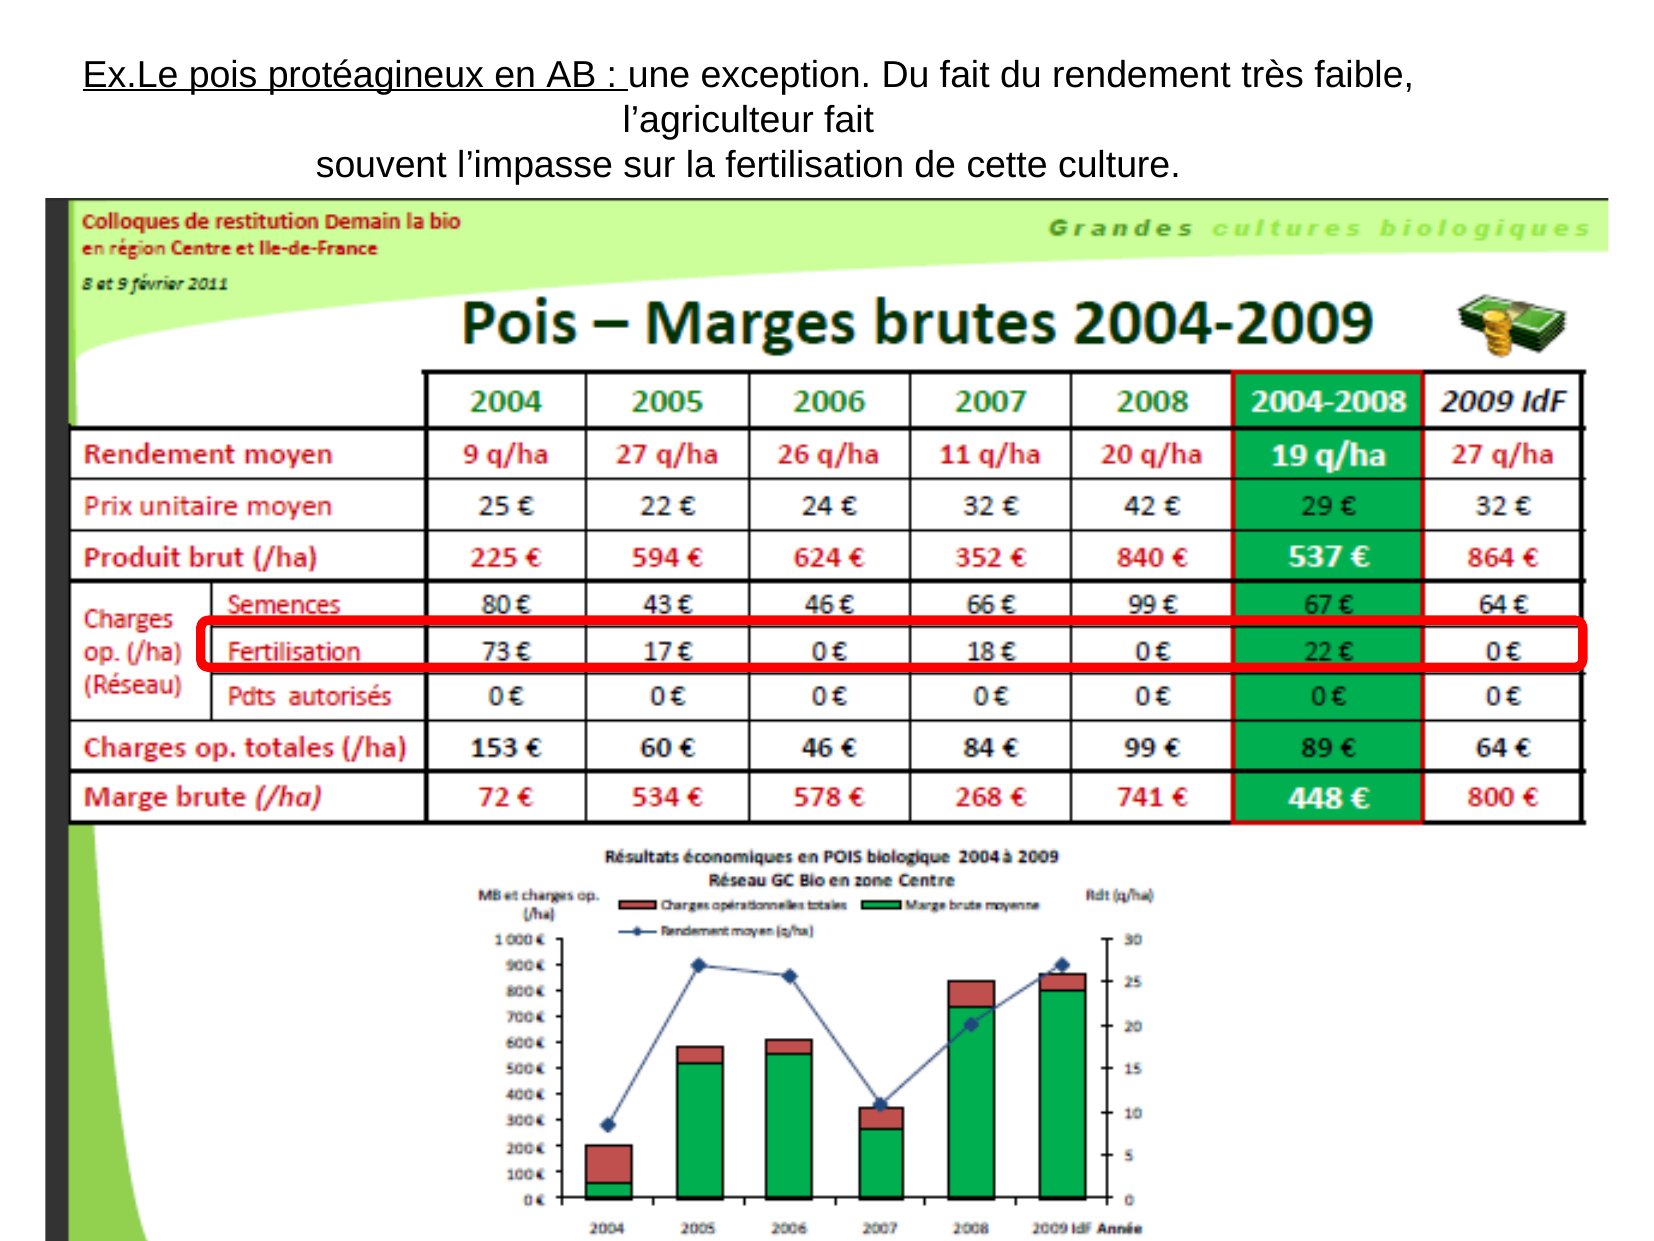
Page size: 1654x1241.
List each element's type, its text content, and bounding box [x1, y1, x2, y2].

title Ex.Le pois protéagineux en AB : une exception. Du fait du rendement très faible, l’agriculteur fait souvent l’impasse sur la fertilisation de cette culture. [82, 49, 1571, 173]
picture [45, 198, 1609, 1241]
